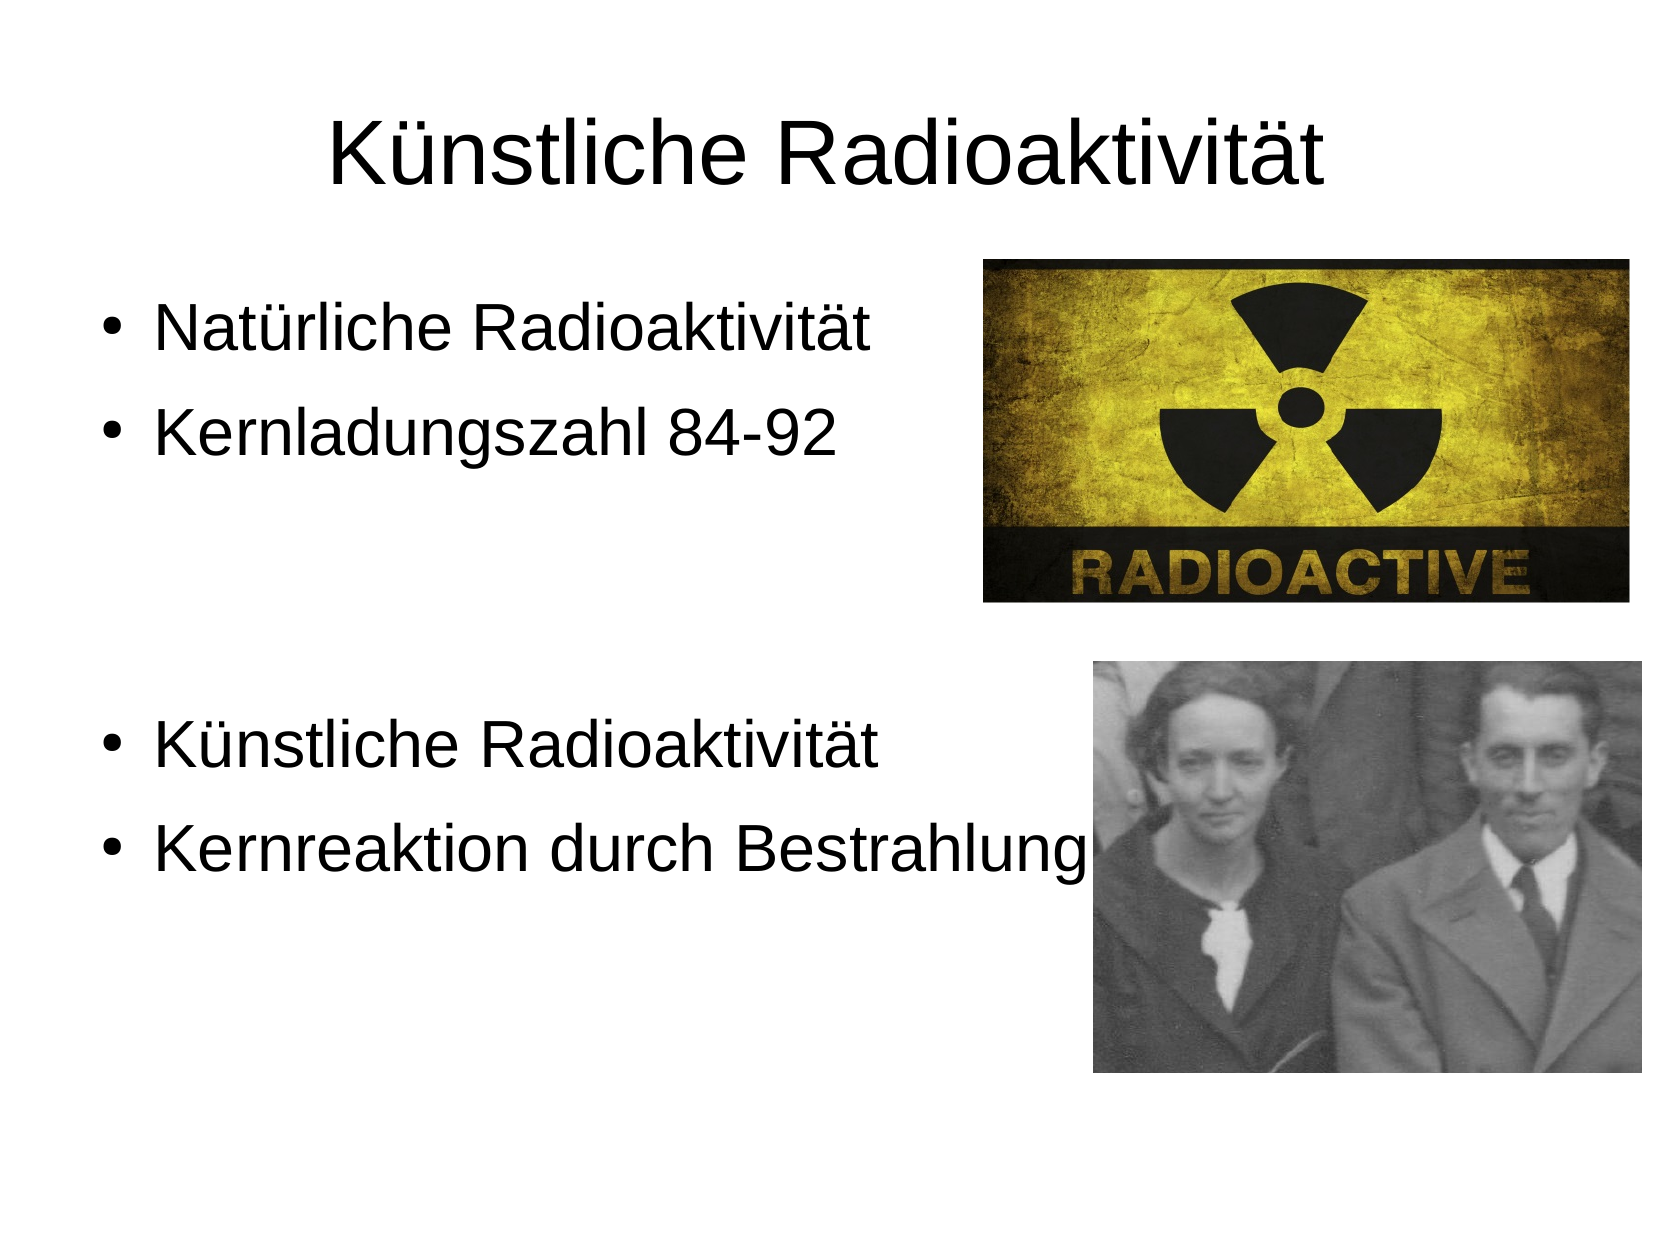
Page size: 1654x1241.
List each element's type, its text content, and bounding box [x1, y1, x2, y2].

picture [983, 259, 1630, 603]
picture [1093, 661, 1642, 1073]
title Künstliche Radioaktivität [82, 49, 1571, 257]
list Natürliche Radioaktivität Kernladungszahl 84-92 Künstliche Radioaktivität Kernreaktion durch Bestrahlung [82, 290, 1571, 1109]
